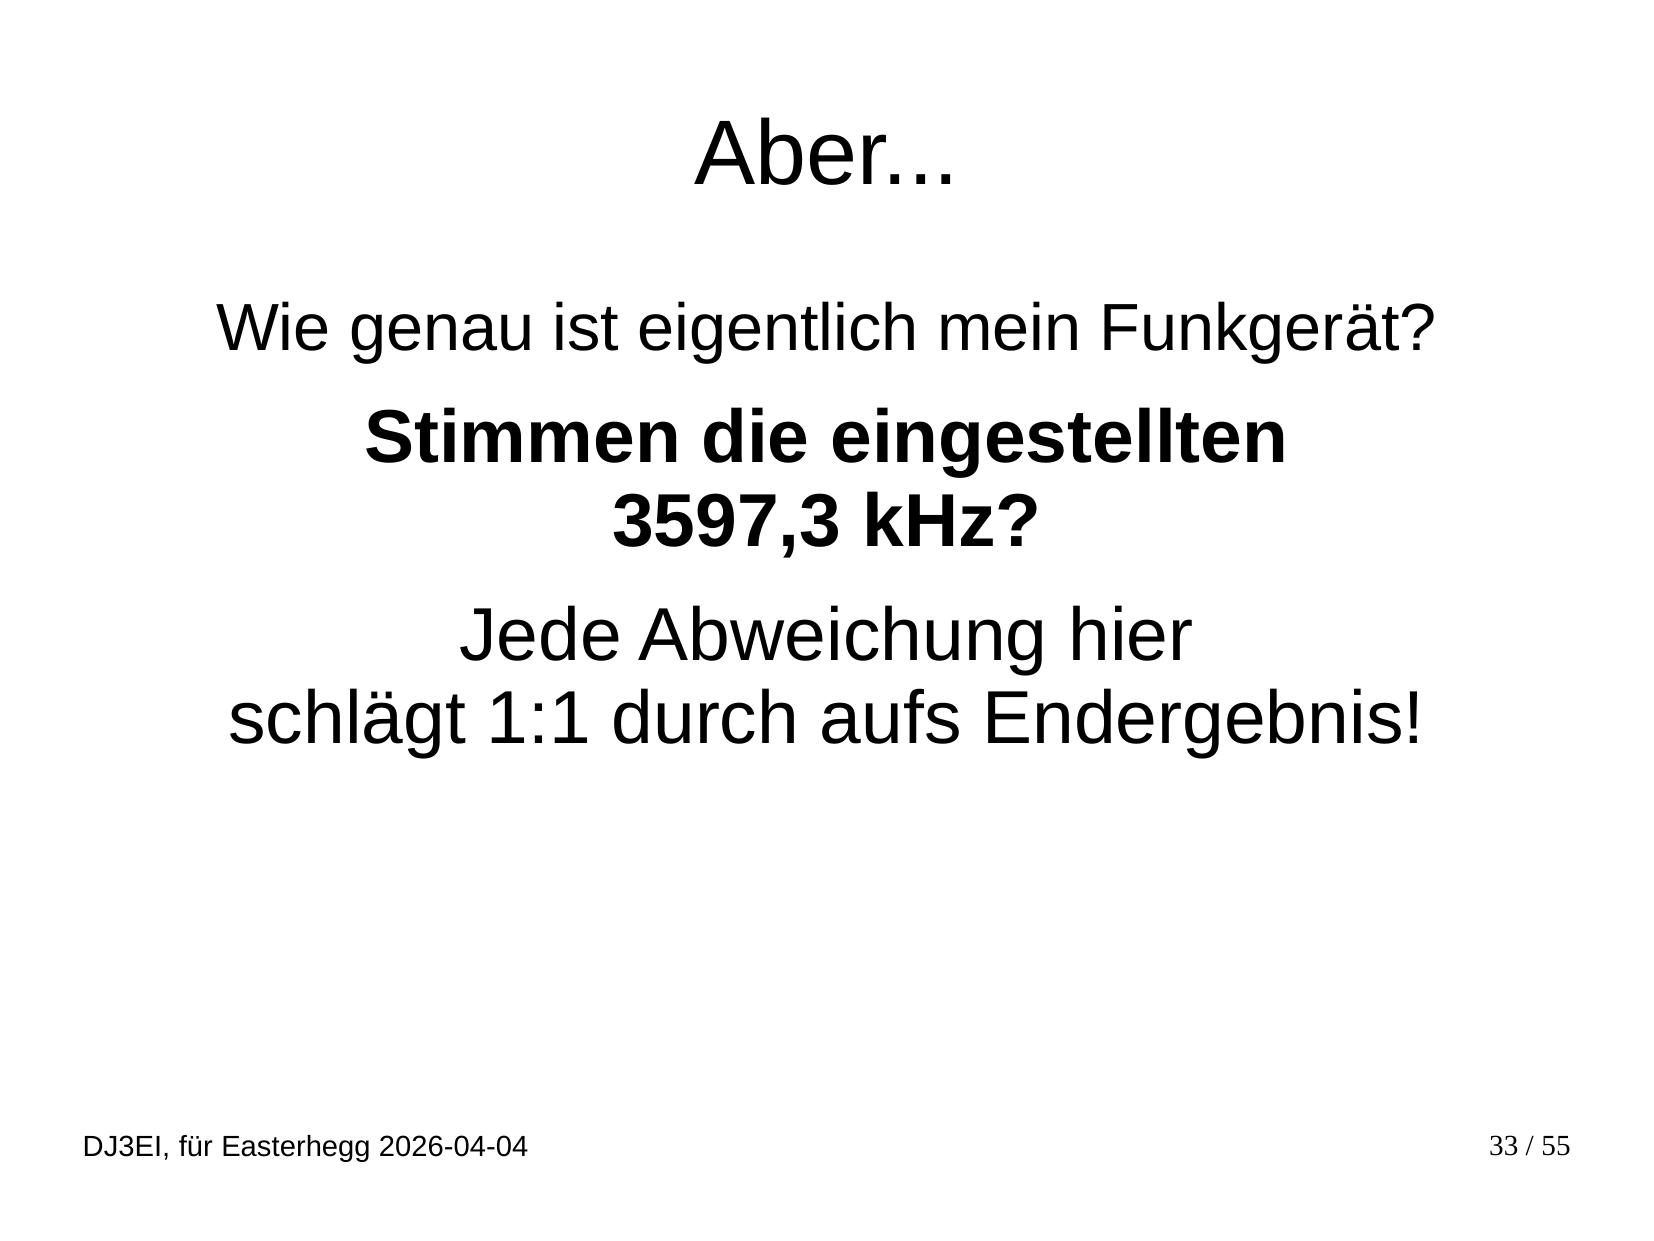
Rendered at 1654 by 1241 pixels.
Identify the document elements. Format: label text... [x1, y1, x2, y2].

title Aber... [82, 49, 1571, 257]
list Wie genau ist eigentlich mein Funkgerät? Stimmen die eingestellten 3597,3 kHz? Jede Abweichung hier schlägt 1:1 durch aufs Endergebnis! [82, 290, 1571, 784]
